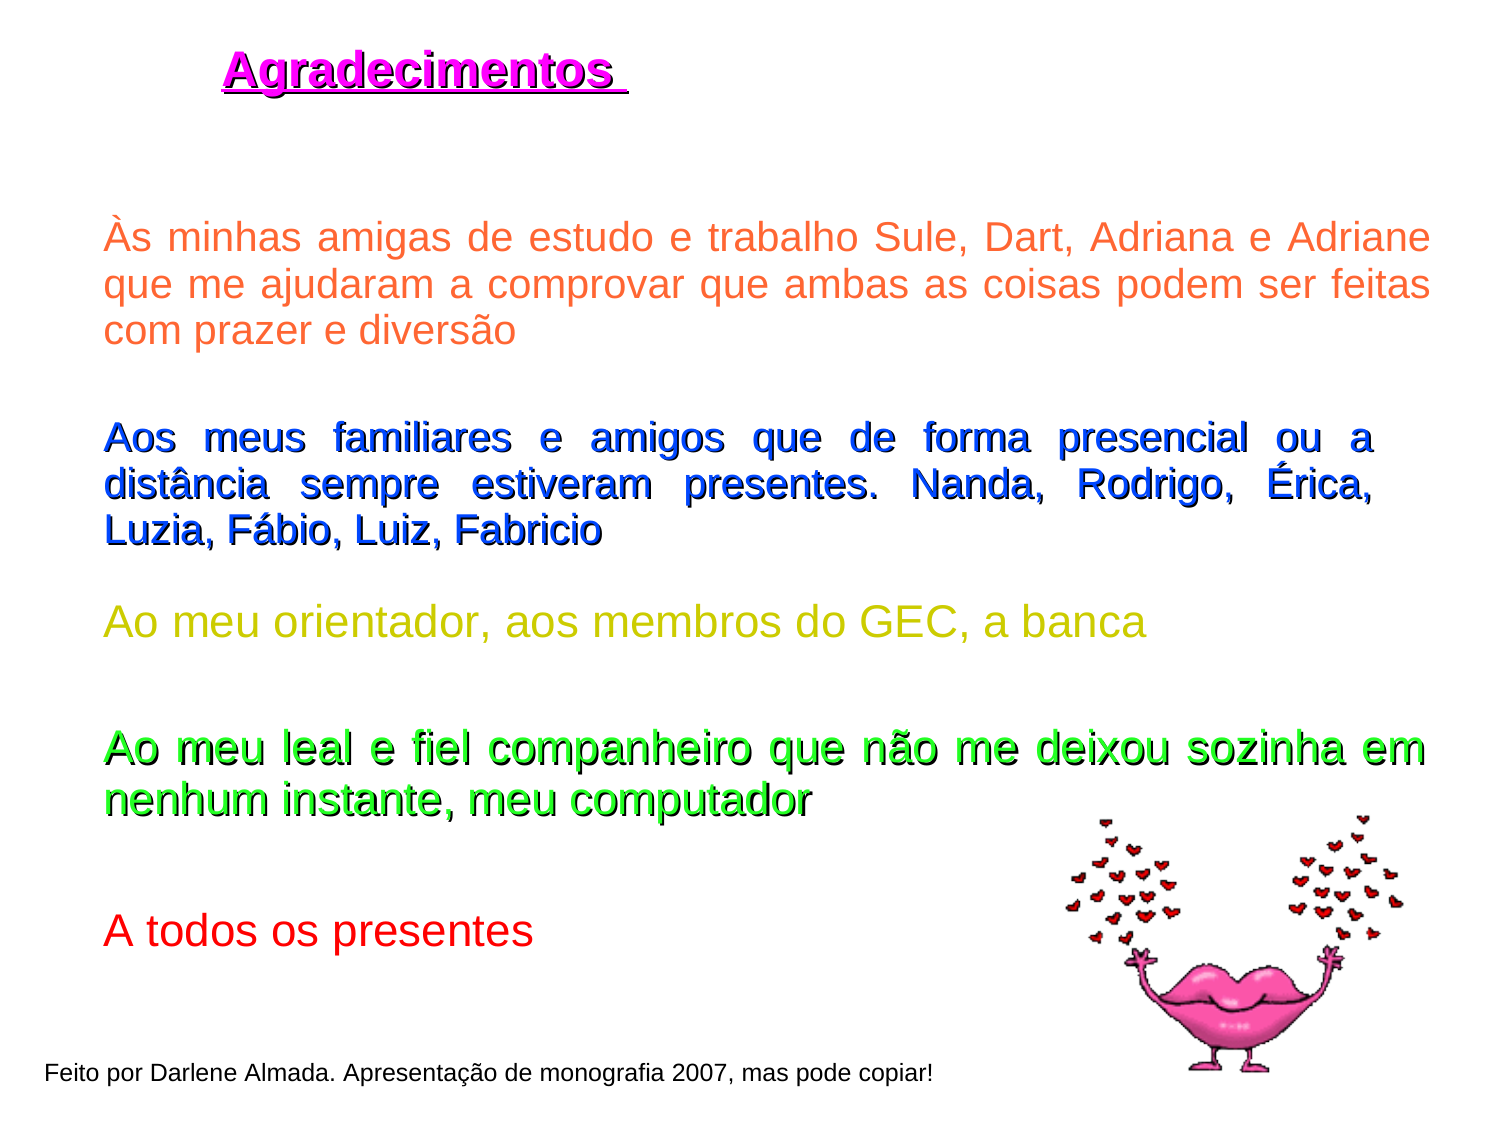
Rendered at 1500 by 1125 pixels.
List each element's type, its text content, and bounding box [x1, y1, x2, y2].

text_box Agradecimentos [206, 59, 1152, 133]
text_box Ao meu leal e fiel companheiro que não me deixou sozinha em nenhum instante, meu computador [88, 713, 1441, 836]
picture [1062, 810, 1408, 1077]
text_box Feito por Darlene Almada. Apresentação de monografia 2007, mas pode copiar! [29, 1062, 1123, 1107]
text_box Às minhas amigas de estudo e trabalho Sule, Dart, Adriana e Adriane que me ajudaram a comprovar que ambas as coisas podem ser feitas com prazer e diversão [88, 206, 1447, 367]
text_box A todos os presentes [88, 921, 1062, 990]
text_box Aos meus familiares e amigos que de forma presencial ou a distância sempre estiveram presentes. Nanda, Rodrigo, Érica, Luzia, Fábio, Luiz, Fabricio [88, 405, 1388, 567]
text_box Ao meu orientador, aos membros do GEC, a banca [88, 612, 1241, 704]
